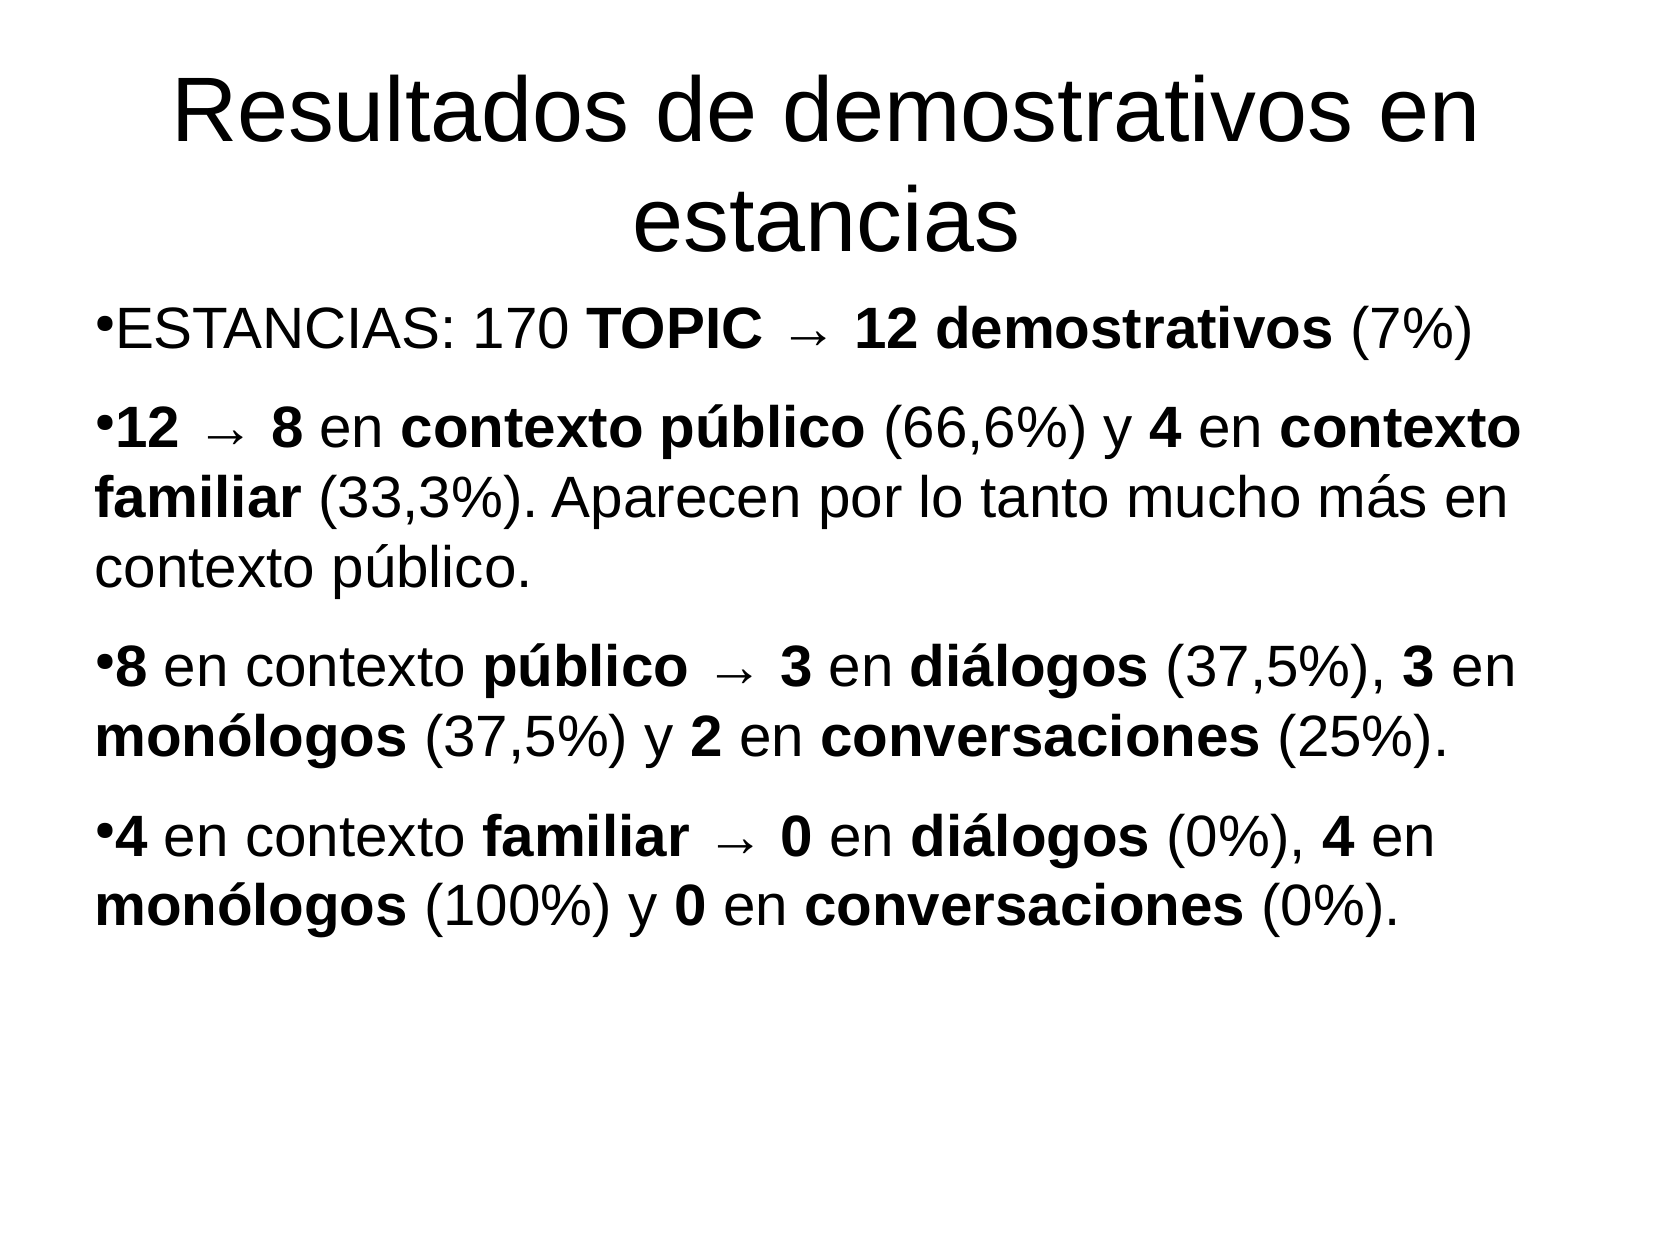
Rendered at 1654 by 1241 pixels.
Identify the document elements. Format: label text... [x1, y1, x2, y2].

title Resultados de demostrativos en estancias [82, 49, 1571, 257]
list ESTANCIAS: 170 TOPIC → 12 demostrativos (7%) 12 → 8 en contexto público (66,6%) y 4 en contexto familiar (33,3%). Aparecen por lo tanto mucho más en contexto público. 8 en contexto público → 3 en diálogos (37,5%), 3 en monólogos (37,5%) y 2 en conversaciones (25%). 4 en contexto familiar → 0 en diálogos (0%), 4 en monólogos (100%) y 0 en conversaciones (0%). [94, 290, 1583, 1109]
